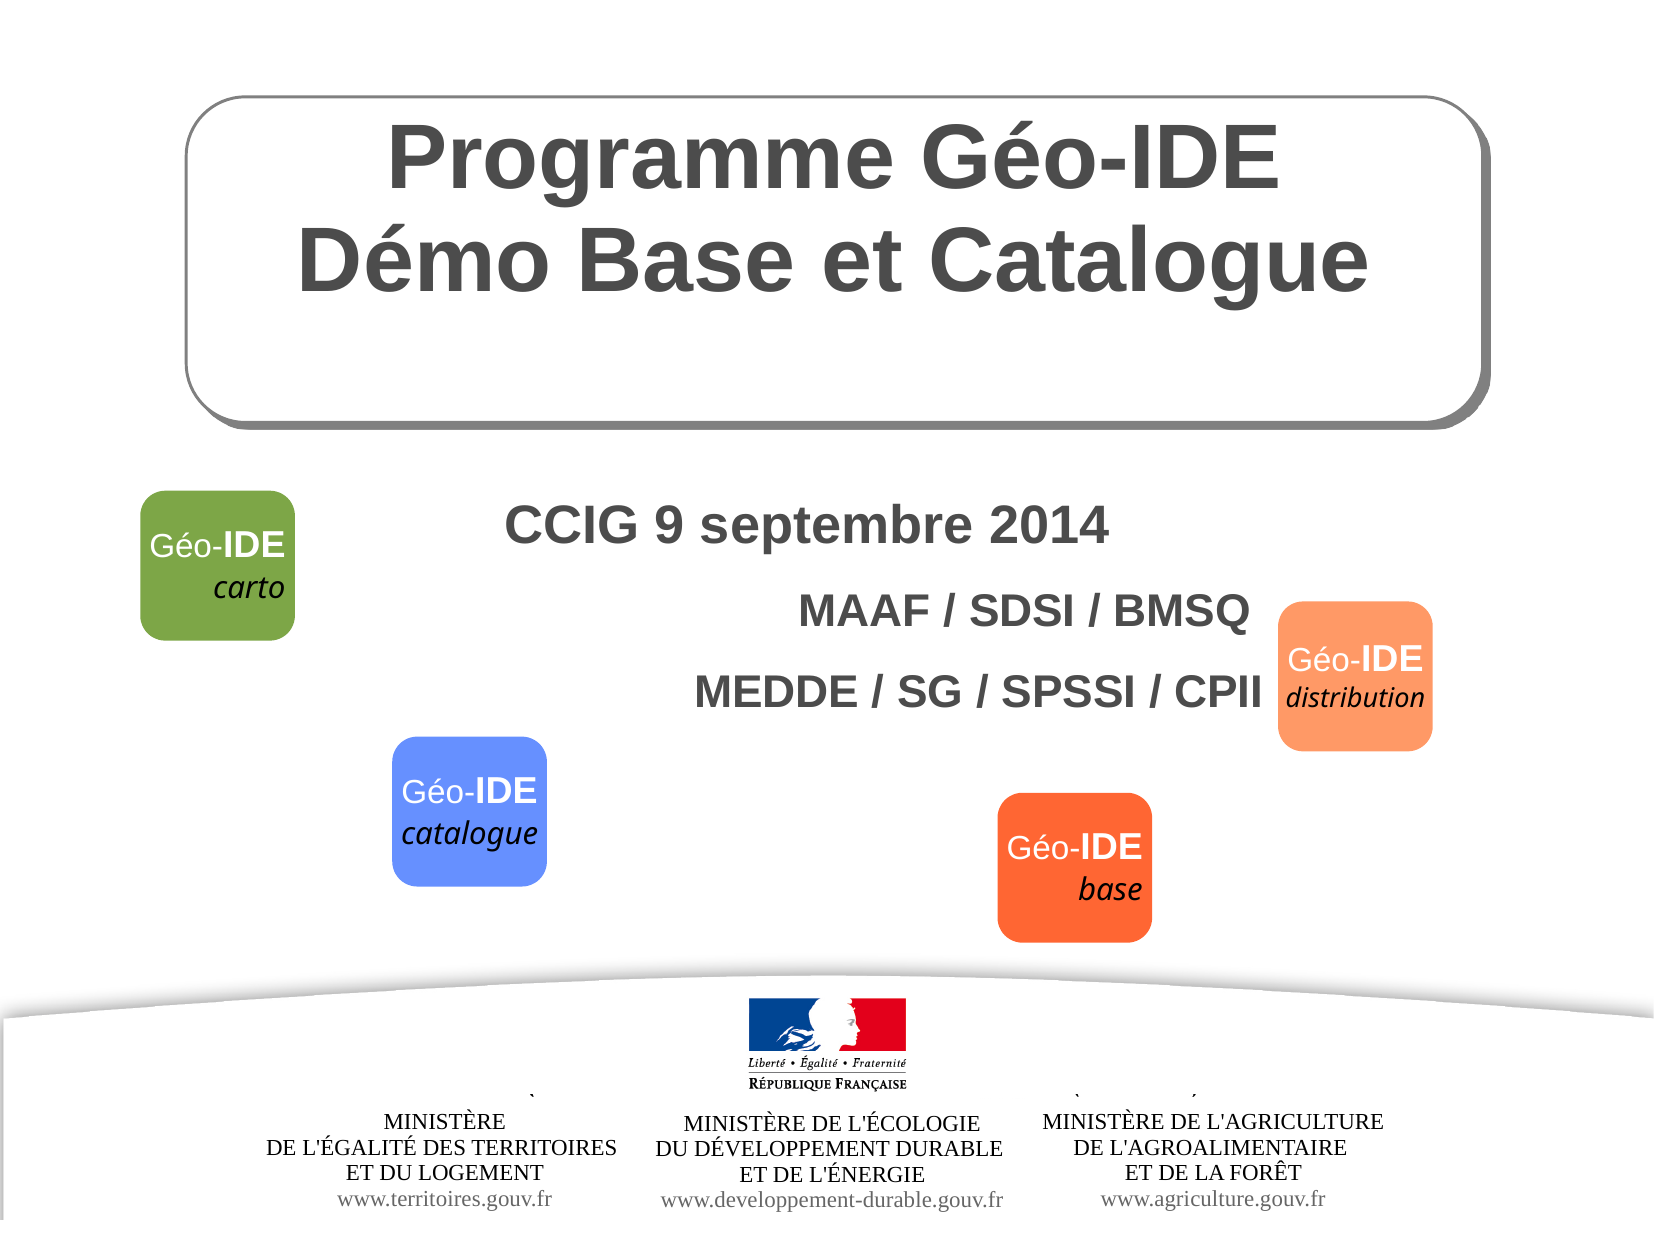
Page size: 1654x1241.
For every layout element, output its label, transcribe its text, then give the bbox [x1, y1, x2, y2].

list CCIG 9 septembre 2014 MAAF / SDSI / BMSQ MEDDE / SG / SPSSI / CPII [351, 494, 1264, 718]
text_box Géo-IDE carto [140, 490, 295, 641]
title Programme Géo-IDE Démo Base et Catalogue [186, 96, 1483, 423]
text_box Géo-IDE distribution [1278, 601, 1433, 752]
text_box Géo-IDE catalogue [392, 736, 547, 887]
picture [0, 0, 1654, 1220]
text_box Géo-IDE base [997, 792, 1153, 943]
